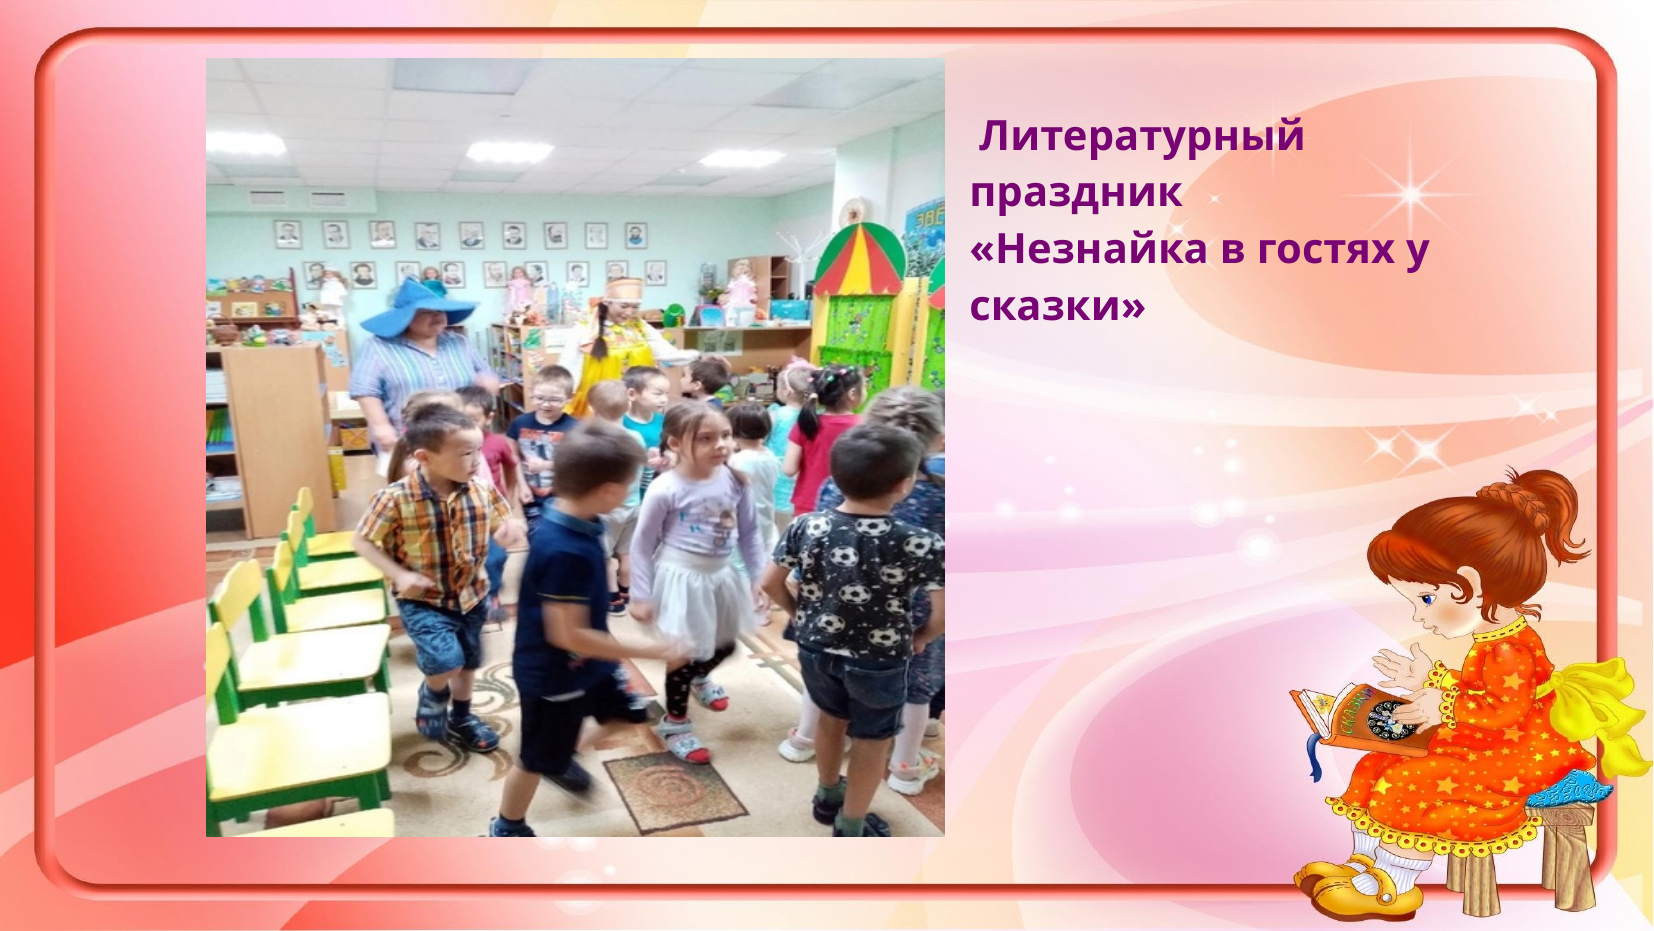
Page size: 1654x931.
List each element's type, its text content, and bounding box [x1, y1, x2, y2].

picture [0, 0, 1654, 931]
text_box Литературный праздник «Незнайка в гостях у сказки» [954, 97, 1447, 443]
